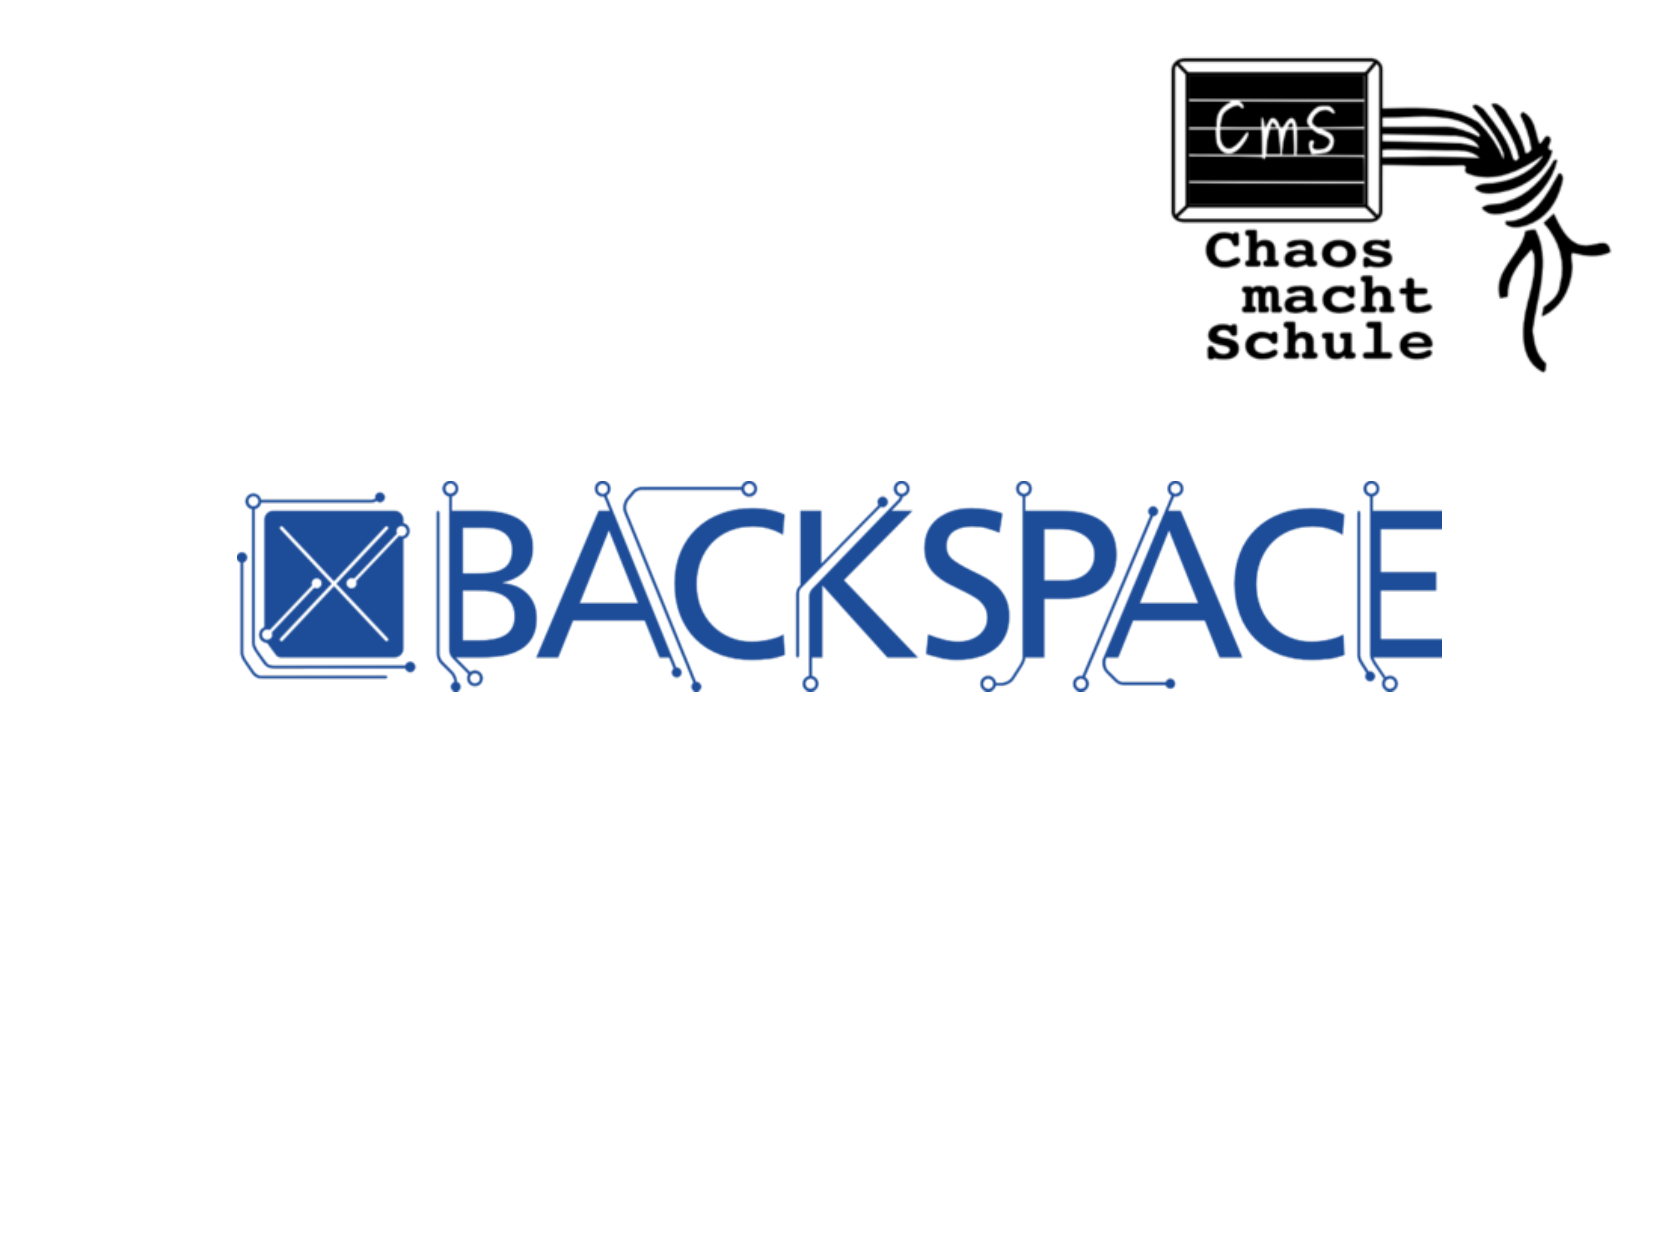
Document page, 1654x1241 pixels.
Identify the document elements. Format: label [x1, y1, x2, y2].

picture [1157, 0, 1625, 449]
picture [237, 481, 1442, 692]
